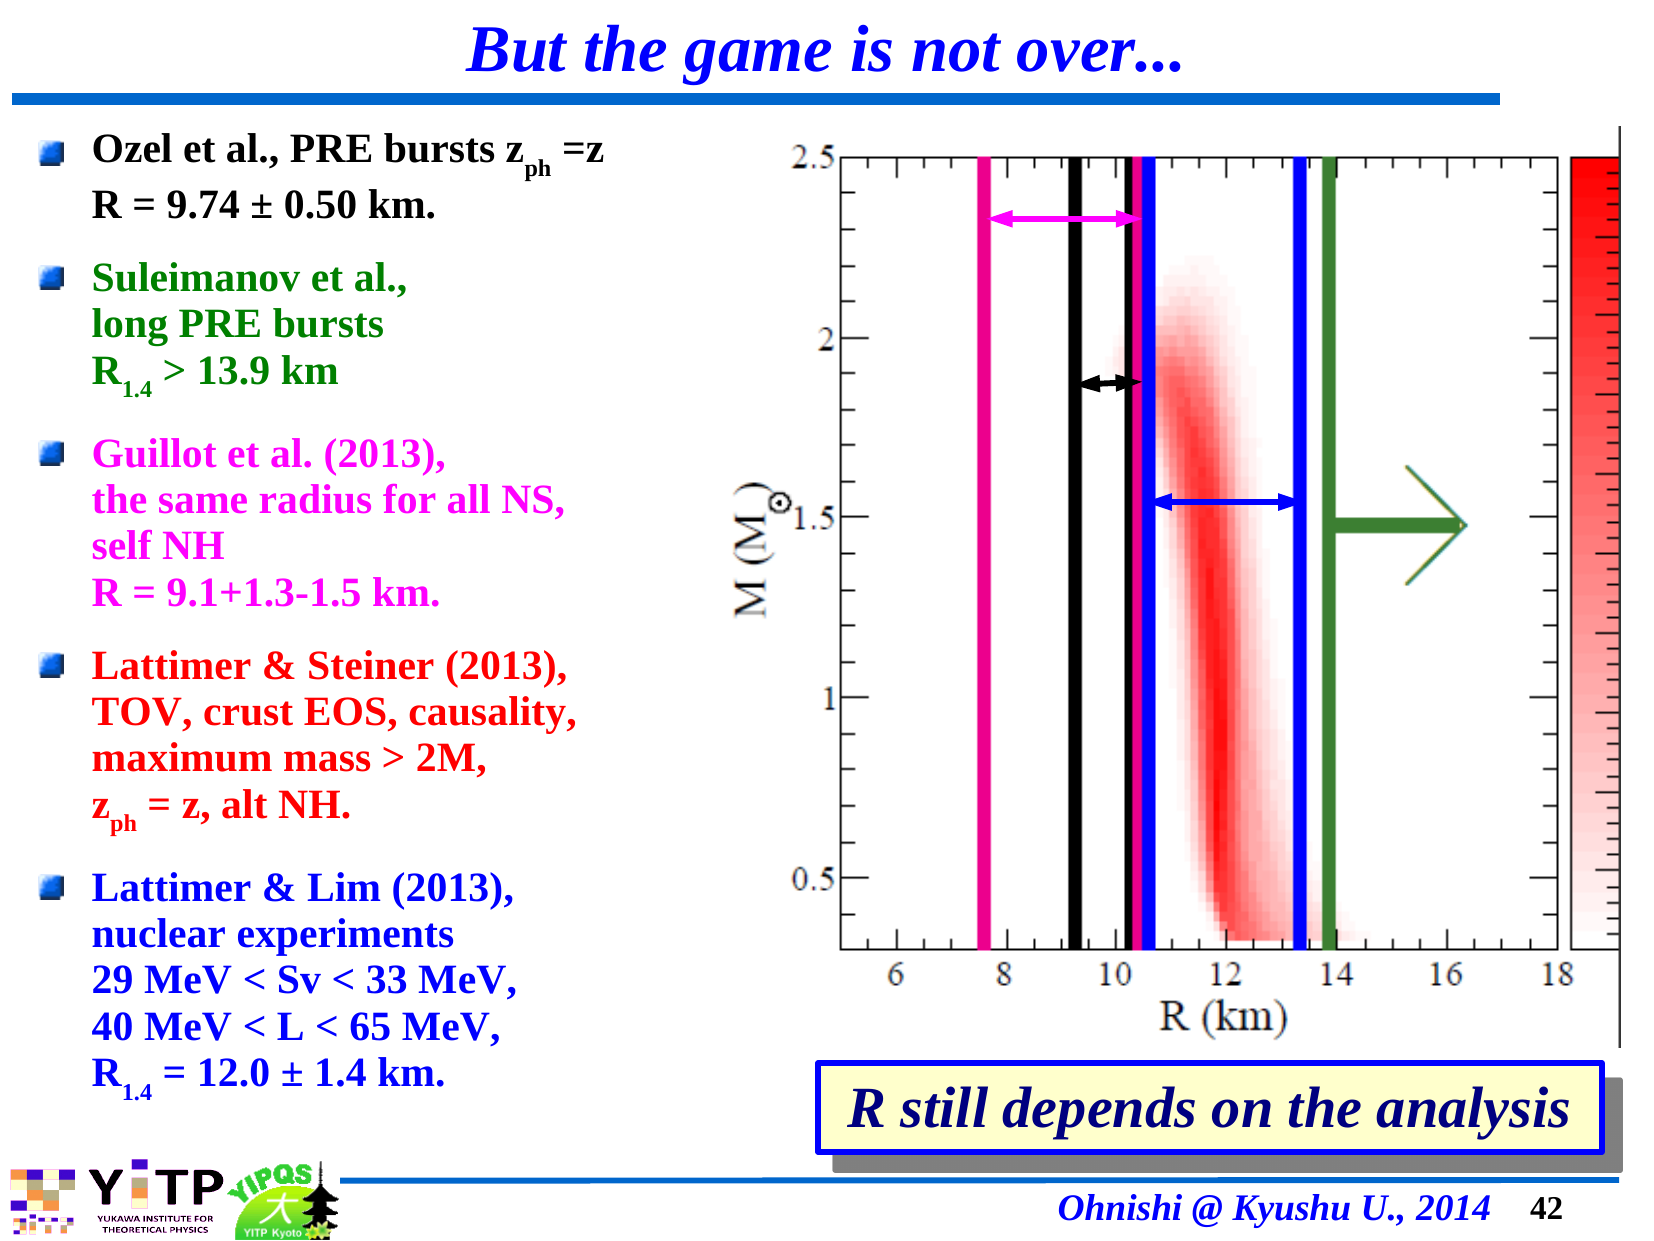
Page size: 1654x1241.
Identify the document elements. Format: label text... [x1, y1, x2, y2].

picture [722, 126, 1621, 1049]
text_box R still depends on the analysis [818, 1063, 1602, 1152]
list Ozel et al., PRE bursts zph =z R = 9.74 ± 0.50 km. Suleimanov et al., long PRE bursts R1.4 > 13.9 km Guillot et al. (2013), the same radius for all NS, self NH R = 9.1+1.3-1.5 km. Lattimer & Steiner (2013), TOV, crust EOS, causality, maximum mass > 2M, zph = z, alt NH. Lattimer & Lim (2013), nuclear experiments 29 MeV < Sv < 33 MeV, 40 MeV < L < 65 MeV, R1.4 = 12.0 ± 1.4 km. [20, 124, 1621, 1137]
title But the game is not over... [0, 0, 1654, 99]
picture [0, 1154, 340, 1241]
